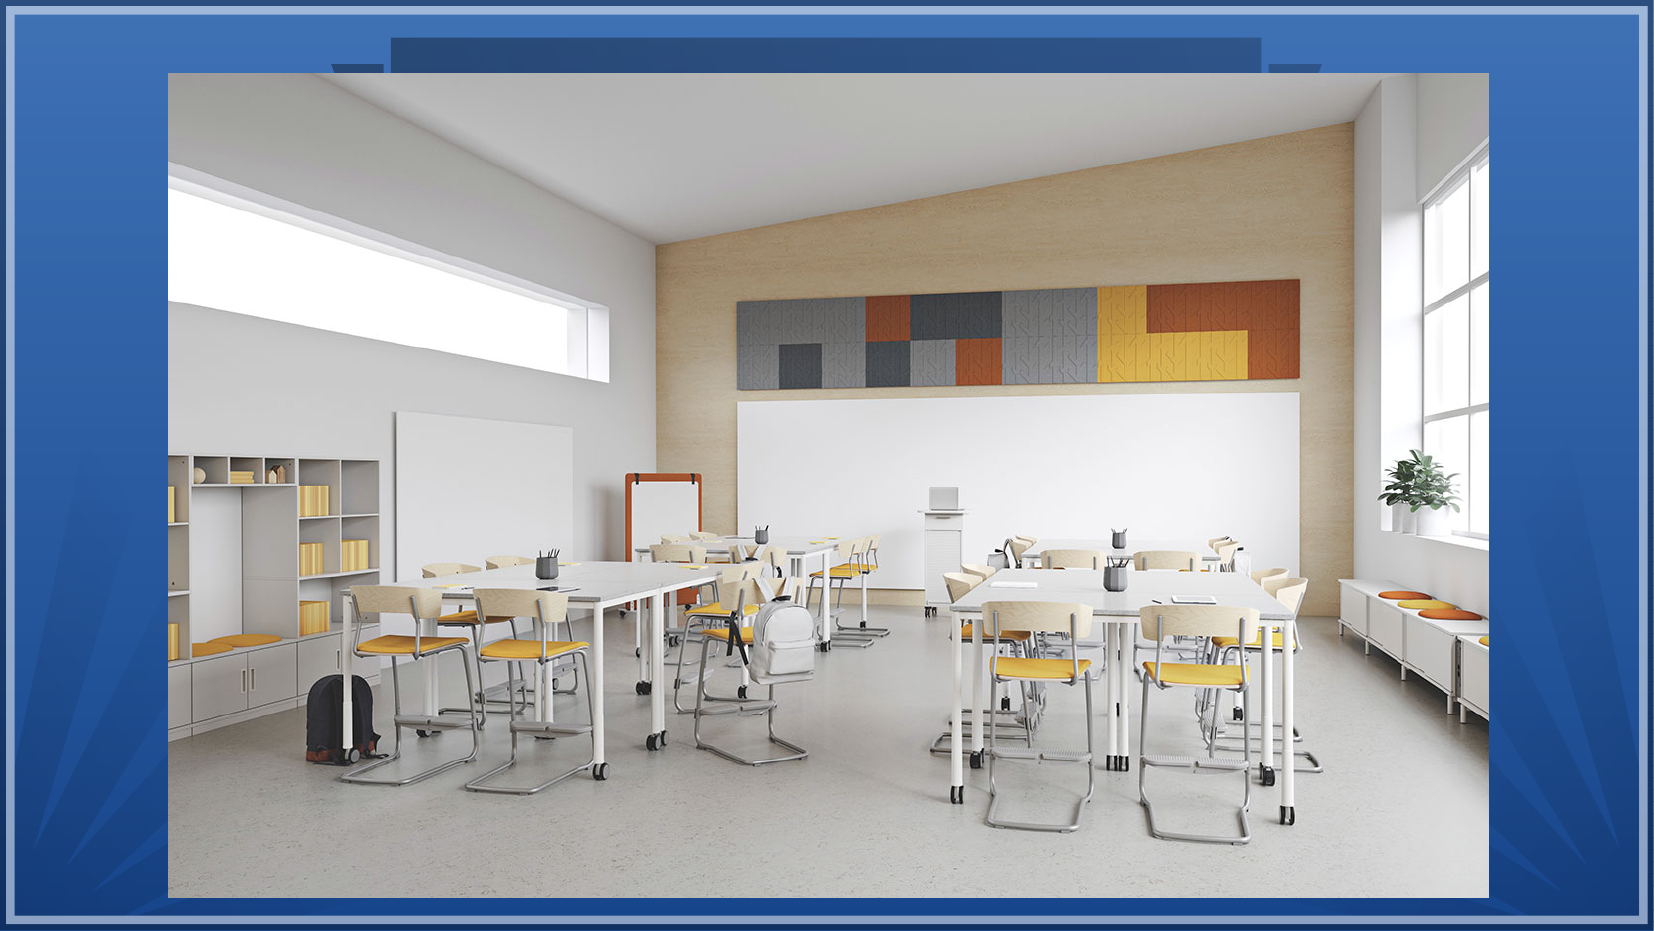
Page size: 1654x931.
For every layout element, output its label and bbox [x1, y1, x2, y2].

picture [168, 73, 1489, 898]
